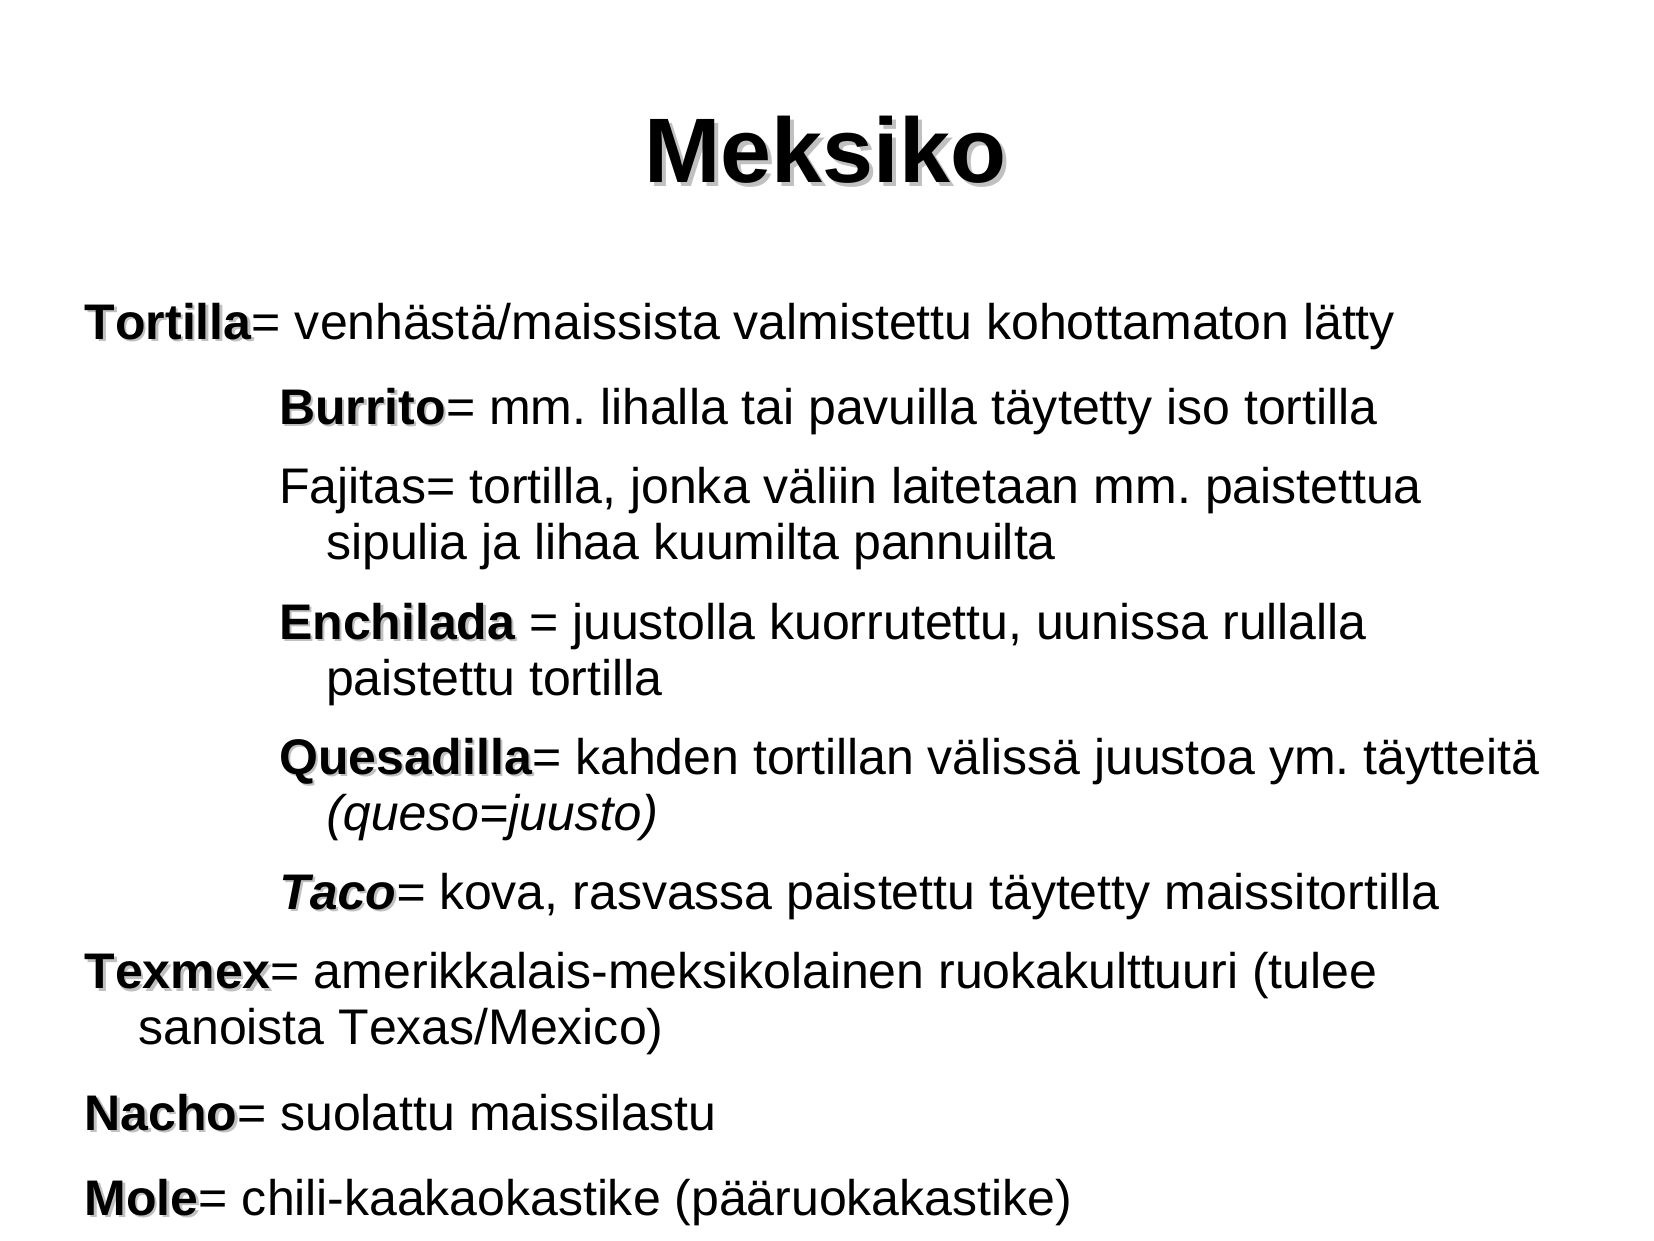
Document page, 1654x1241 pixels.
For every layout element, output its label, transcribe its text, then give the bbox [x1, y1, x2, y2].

list Tortilla= venhästä/maissista valmistettu kohottamaton lätty Burrito= mm. lihalla tai pavuilla täytetty iso tortilla Fajitas= tortilla, jonka väliin laitetaan mm. paistettua sipulia ja lihaa kuumilta pannuilta Enchilada = juustolla kuorrutettu, uunissa rullalla paistettu tortilla Quesadilla= kahden tortillan välissä juustoa ym. täytteitä (queso=juusto) Taco= kova, rasvassa paistettu täytetty maissitortilla Texmex= amerikkalais-meksikolainen ruokakulttuuri (tulee sanoista Texas/Mexico) Nacho= suolattu maissilastu Mole= chili-kaakaokastike (pääruokakastike) [82, 290, 1569, 1241]
title Meksiko [82, 49, 1569, 255]
